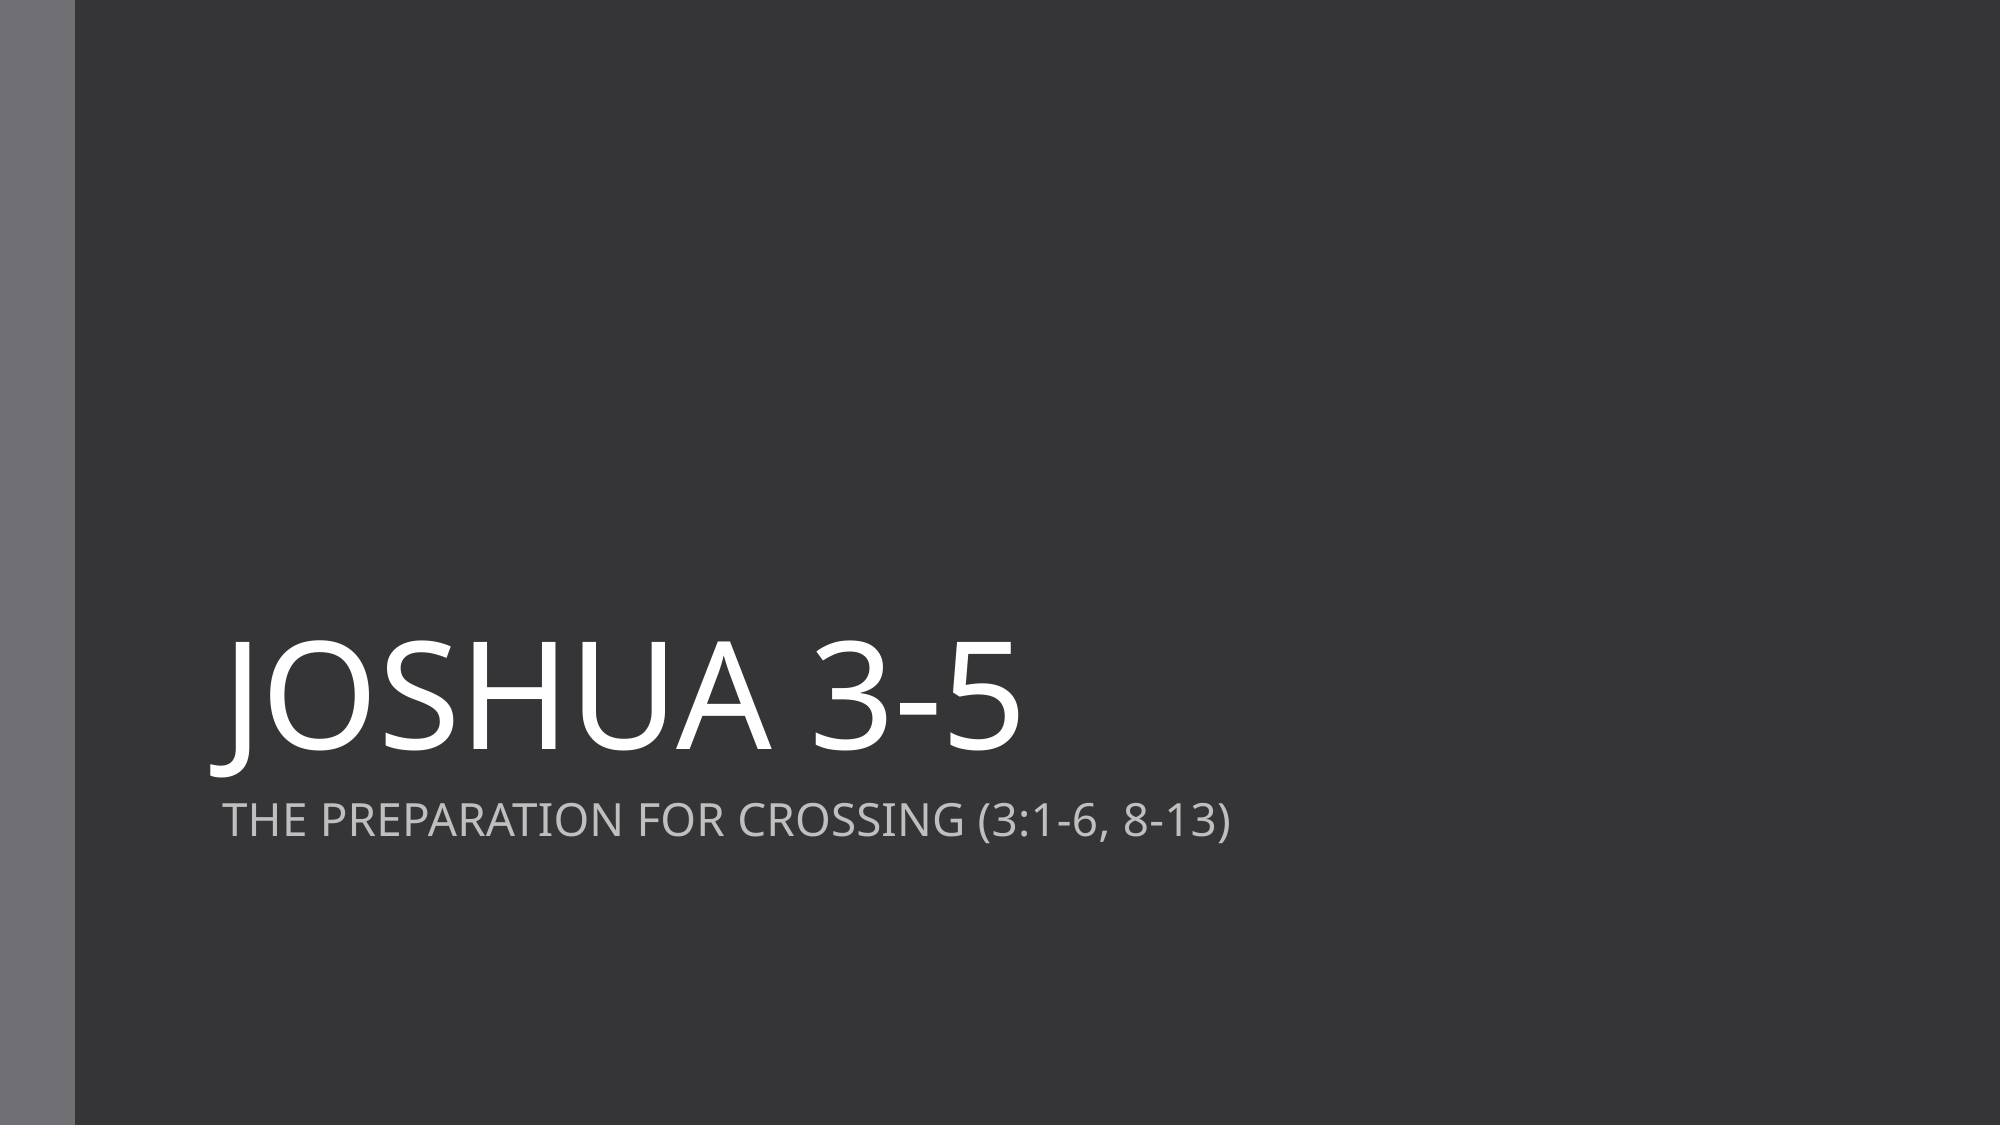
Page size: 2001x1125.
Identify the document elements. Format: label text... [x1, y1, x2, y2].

subtitle THE PREPARATION FOR CROSSING (3:1-6, 8-13) [206, 787, 1752, 1066]
title JOSHUA 3-5 [206, 124, 1752, 787]
